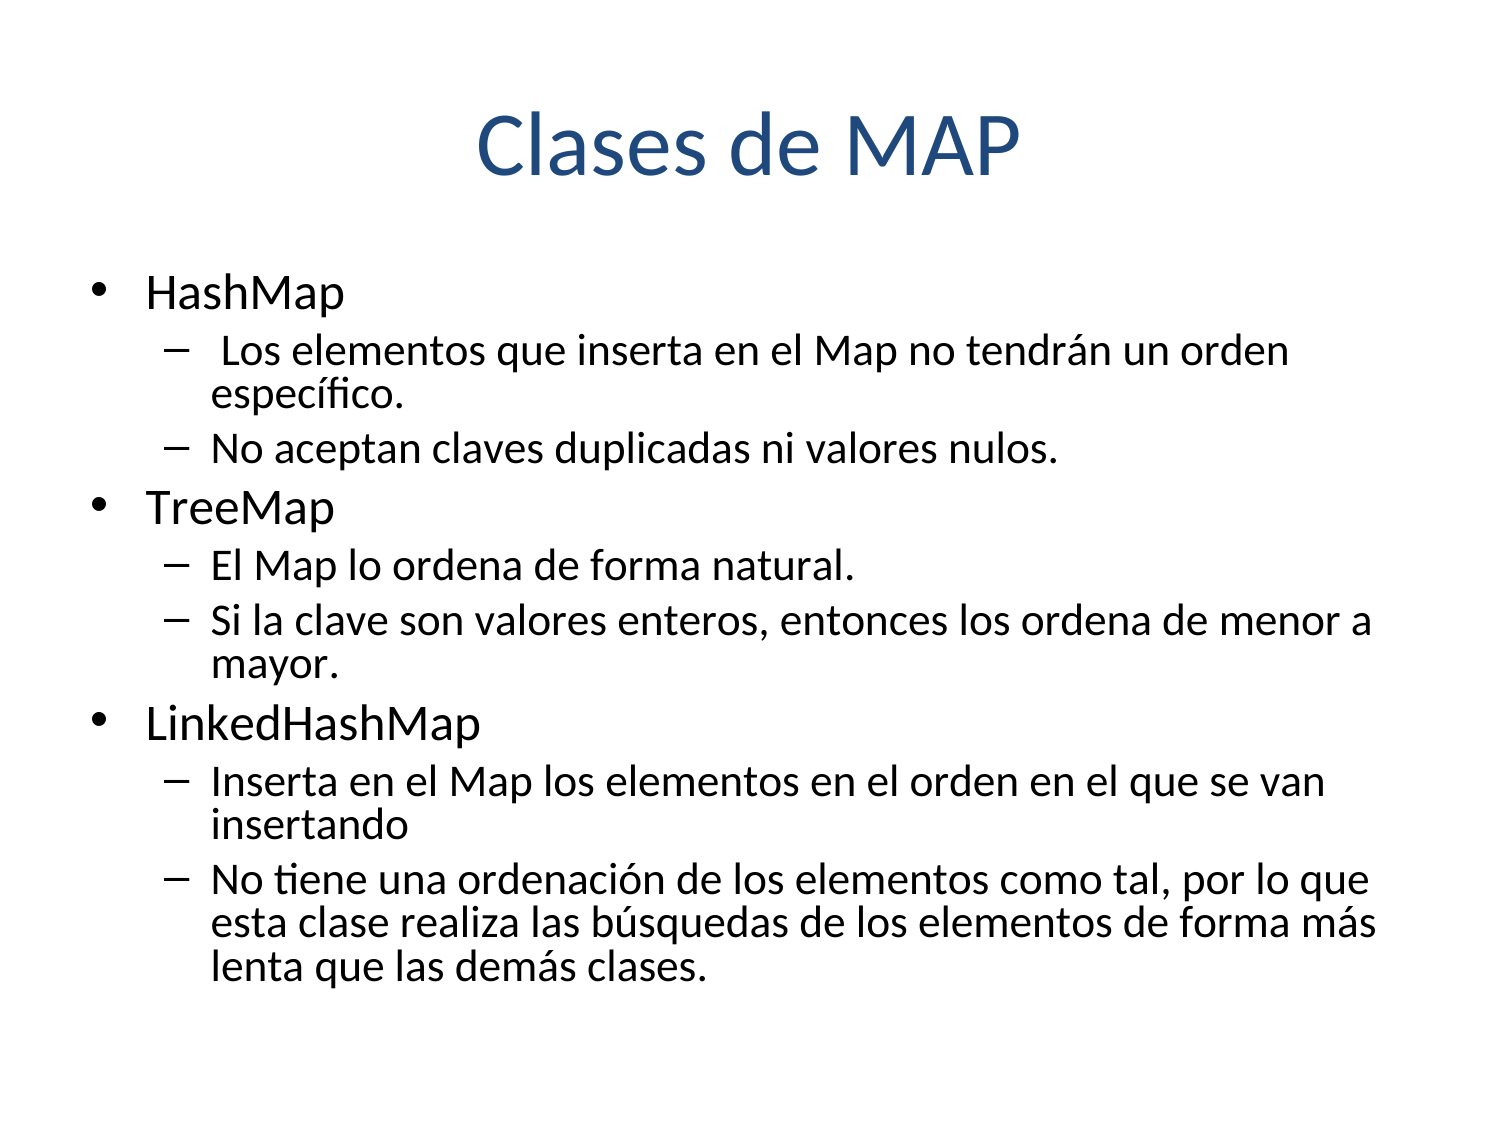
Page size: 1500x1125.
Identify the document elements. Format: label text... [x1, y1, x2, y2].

list HashMap Los elementos que inserta en el Map no tendrán un orden específico. No aceptan claves duplicadas ni valores nulos. TreeMap El Map lo ordena de forma natural. Si la clave son valores enteros, entonces los ordena de menor a mayor. LinkedHashMap Inserta en el Map los elementos en el orden en el que se van insertando No tiene una ordenación de los elementos como tal, por lo que esta clase realiza las búsquedas de los elementos de forma más lenta que las demás clases. [75, 262, 1426, 1005]
title Clases de MAP [75, 45, 1426, 233]
